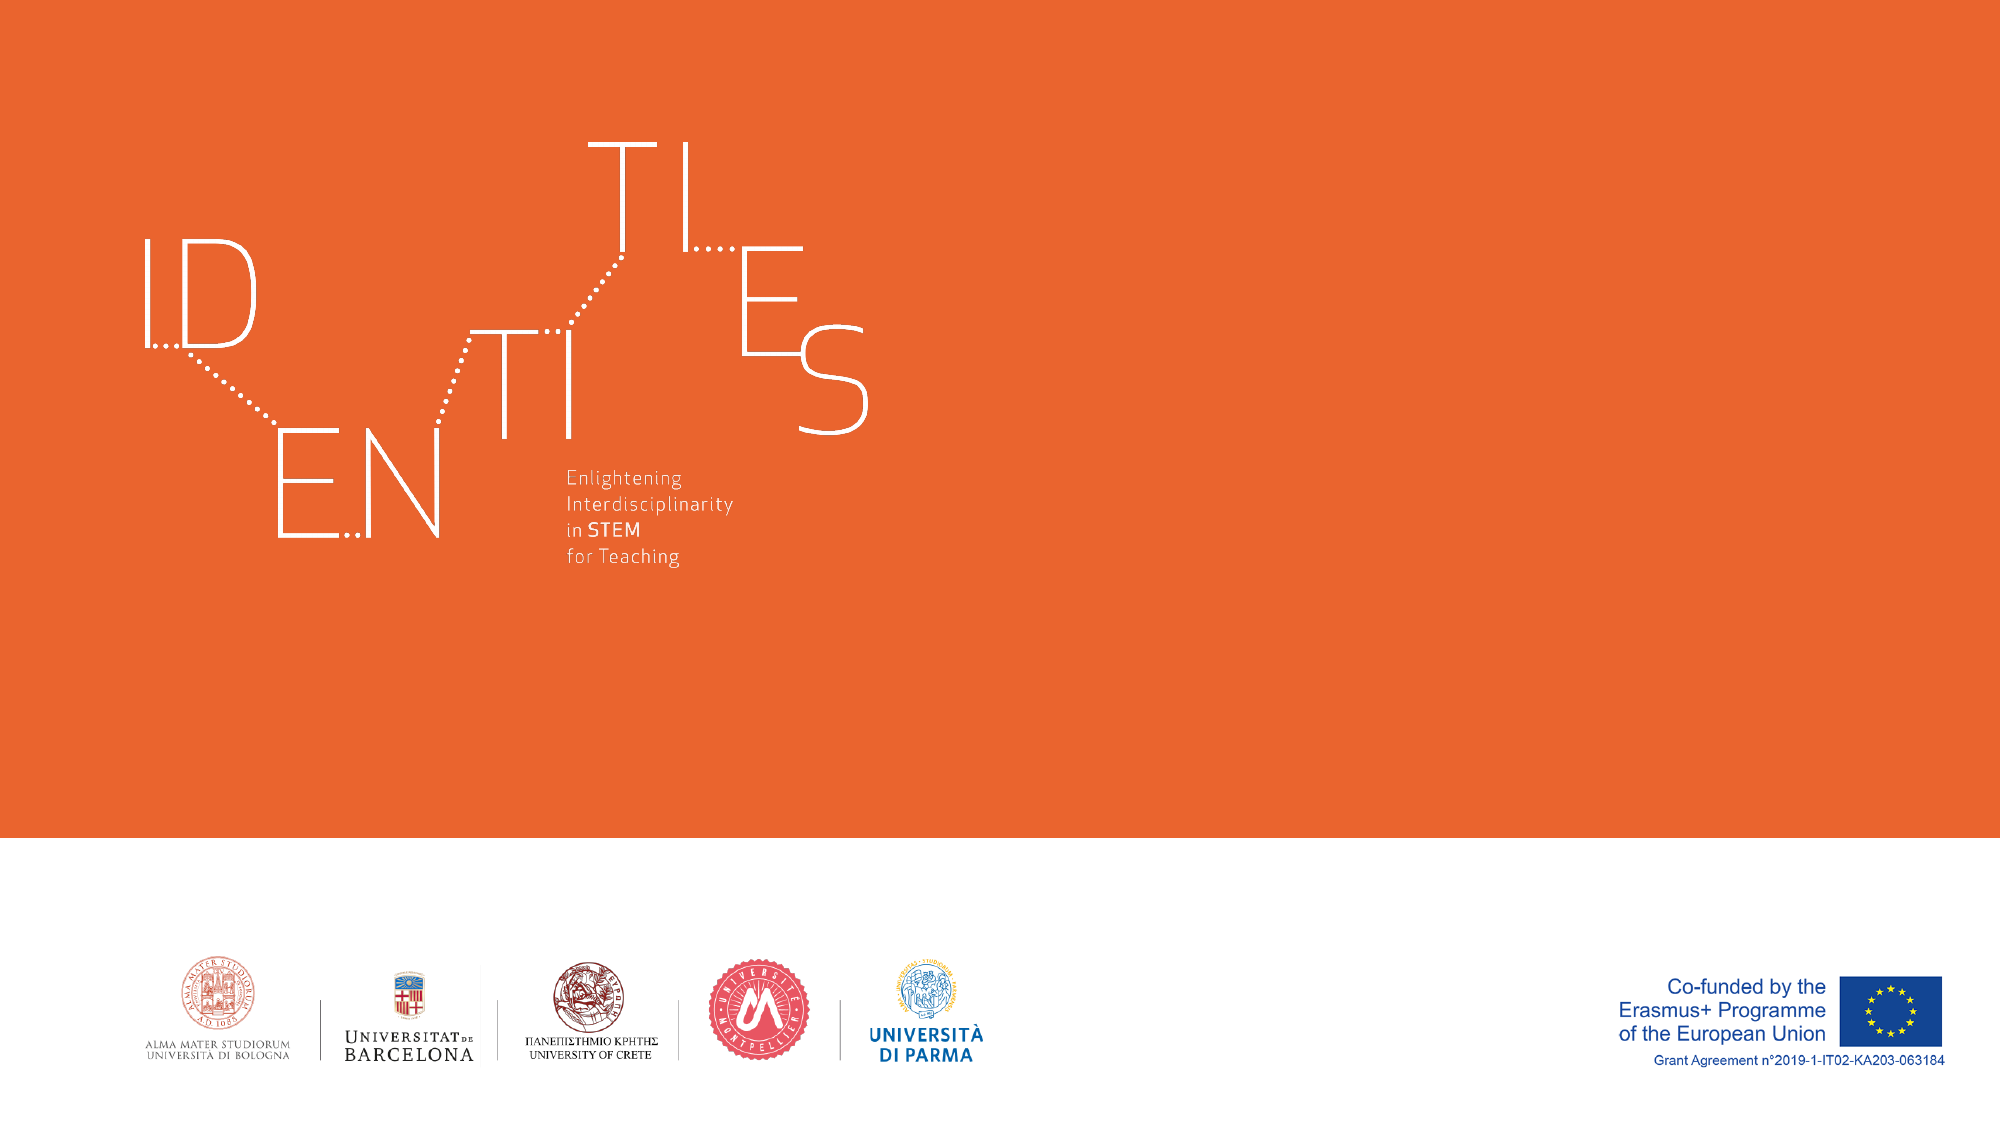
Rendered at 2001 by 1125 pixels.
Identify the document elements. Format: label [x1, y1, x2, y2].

picture [145, 143, 868, 569]
text_box [0, 0, 2000, 838]
picture [1612, 972, 1946, 1072]
picture [145, 956, 983, 1070]
